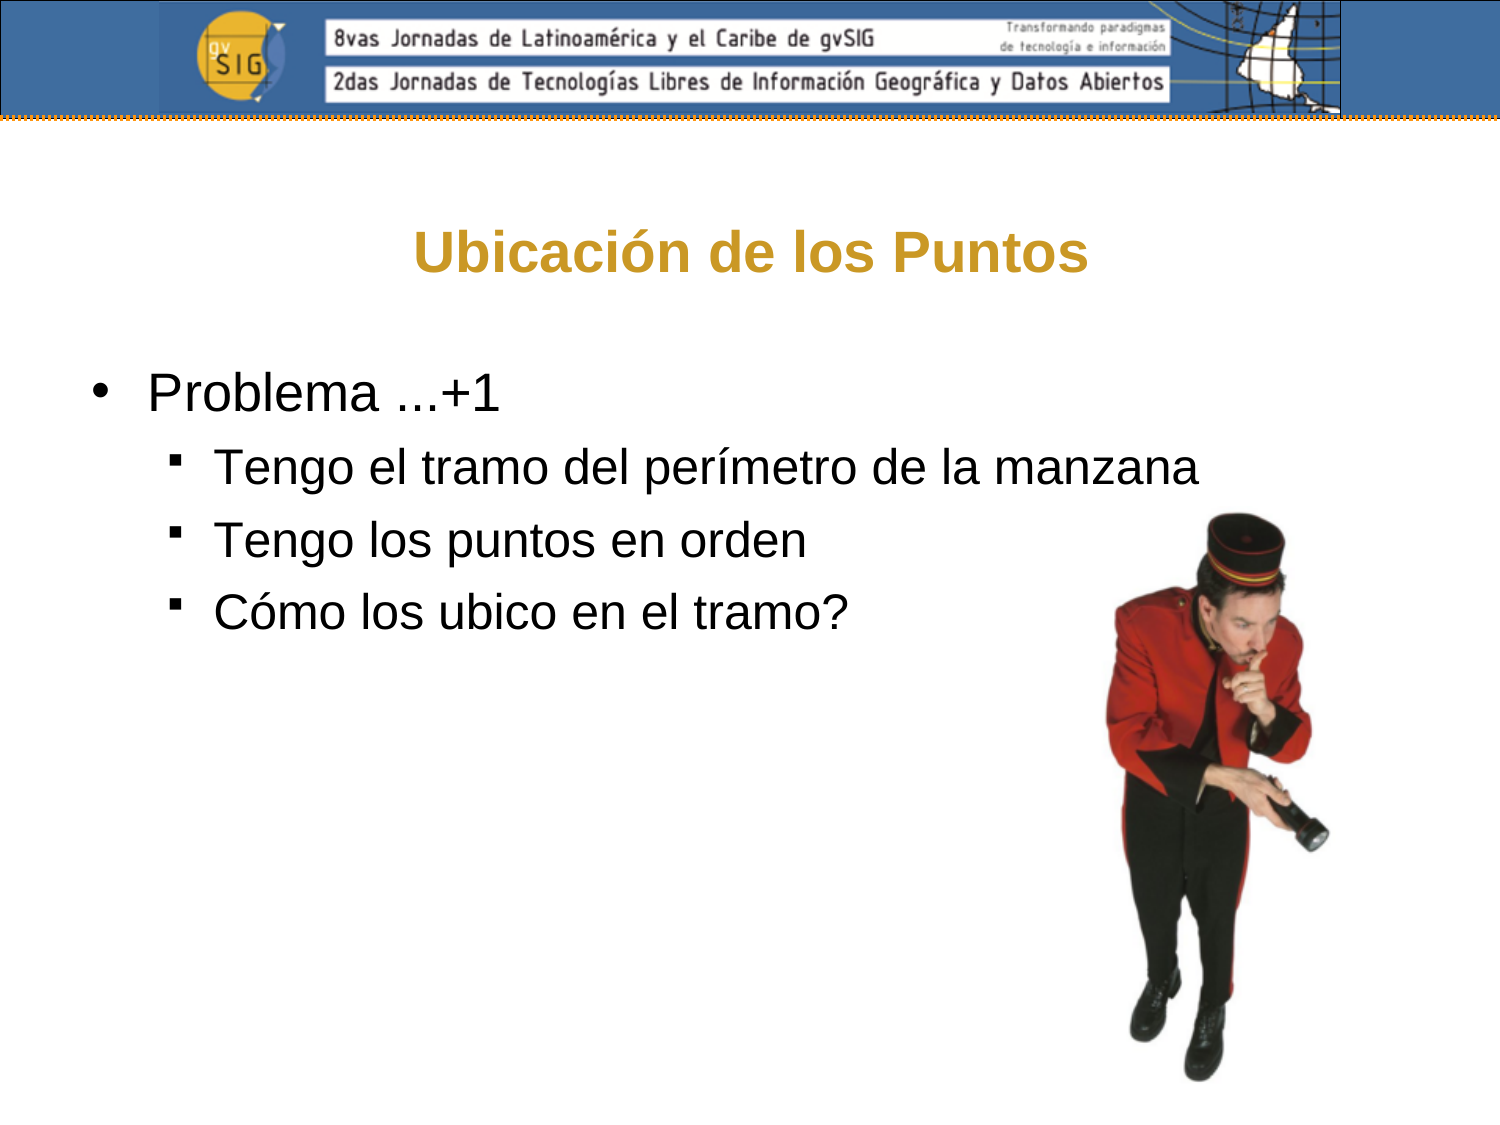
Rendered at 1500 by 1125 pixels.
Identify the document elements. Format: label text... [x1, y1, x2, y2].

list Problema ...+1 Tengo el tramo del perímetro de la manzana Tengo los puntos en orden Cómo los ubico en el tramo? [76, 349, 1427, 1018]
title Ubicación de los Puntos [76, 166, 1427, 333]
picture [1038, 506, 1359, 1093]
picture [159, 1, 1340, 113]
